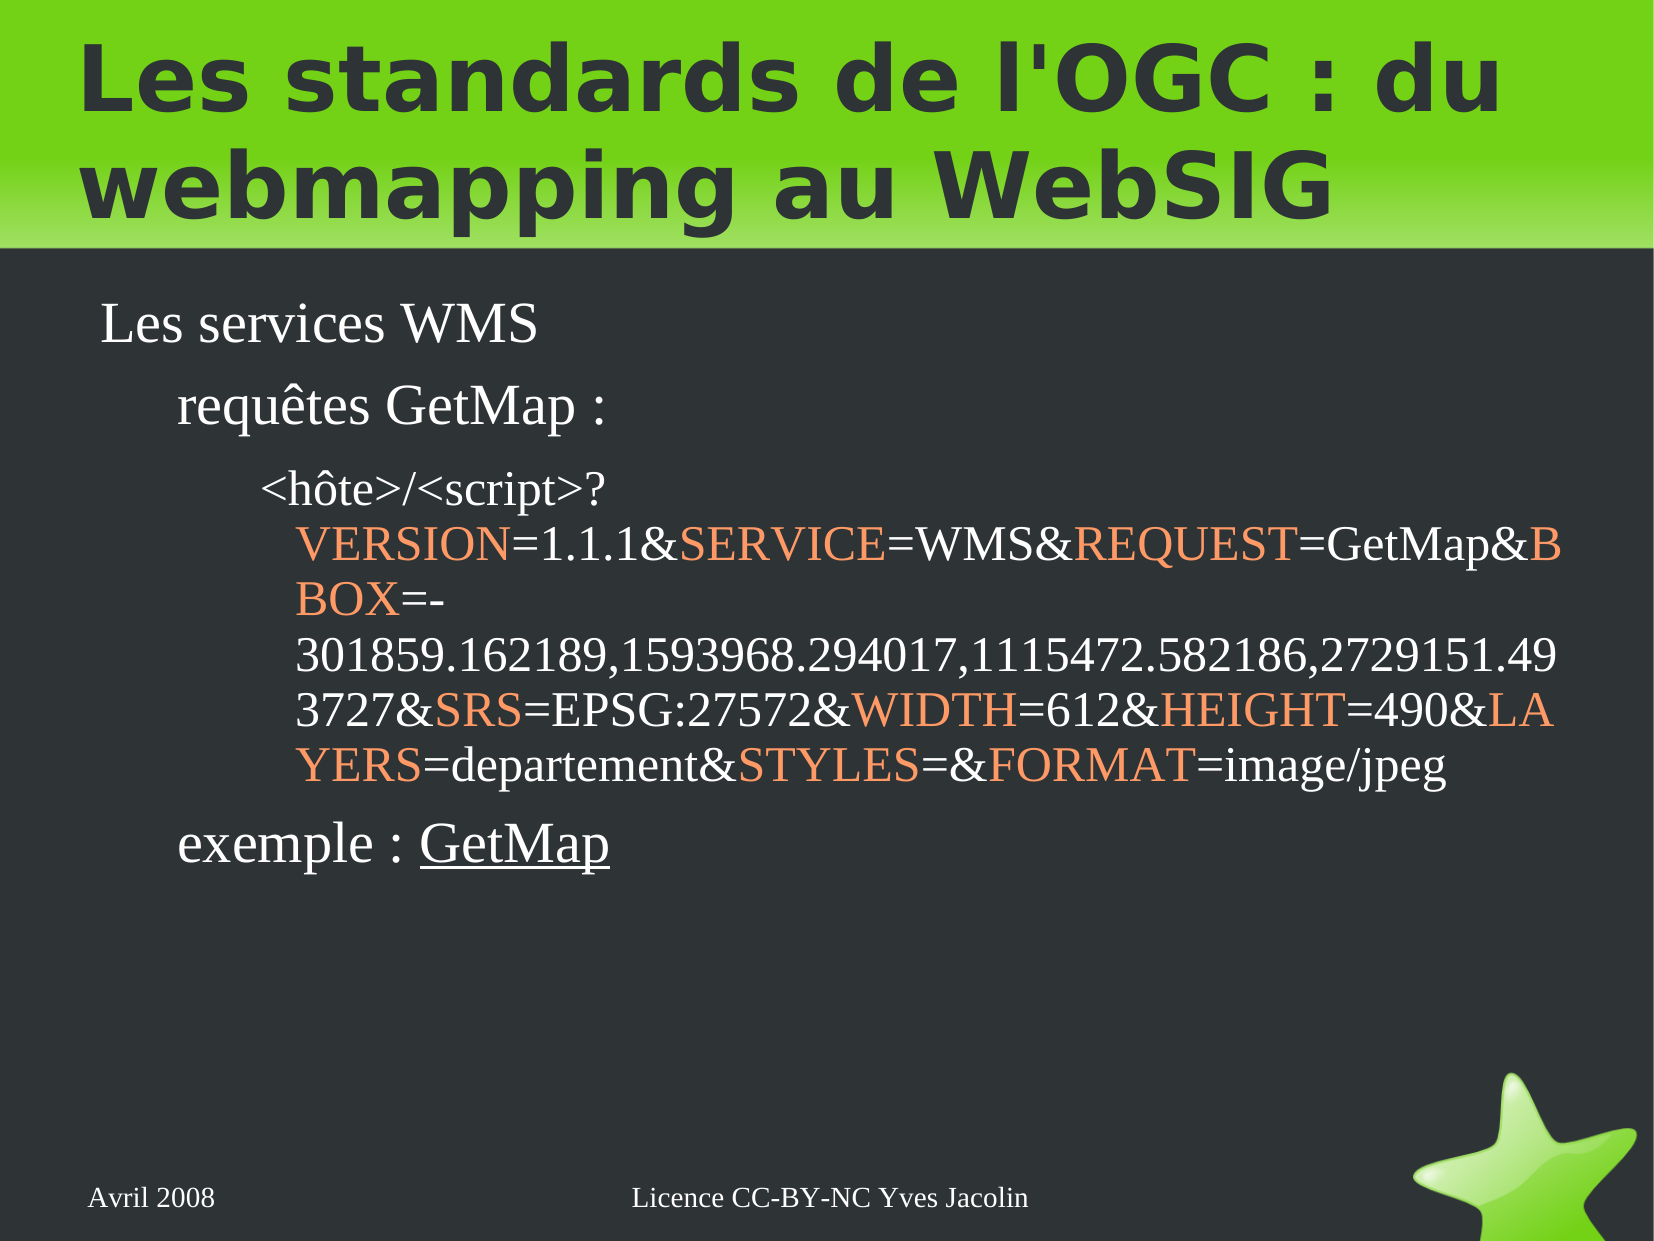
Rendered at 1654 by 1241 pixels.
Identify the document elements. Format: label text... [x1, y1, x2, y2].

title Les standards de l'OGC : du webmapping au WebSIG [76, 25, 1565, 240]
picture [0, 0, 1654, 1241]
list Les services WMS requêtes GetMap : <hôte>/<script>?VERSION=1.1.1&SERVICE=WMS&REQUEST=GetMap&BBOX=-301859.162189,1593968.294017,1115472.582186,2729151.493727&SRS=EPSG:27572&WIDTH=612&HEIGHT=490&LAYERS=departement&STYLES=&FORMAT=image/jpeg exemple : GetMap [82, 290, 1571, 1094]
